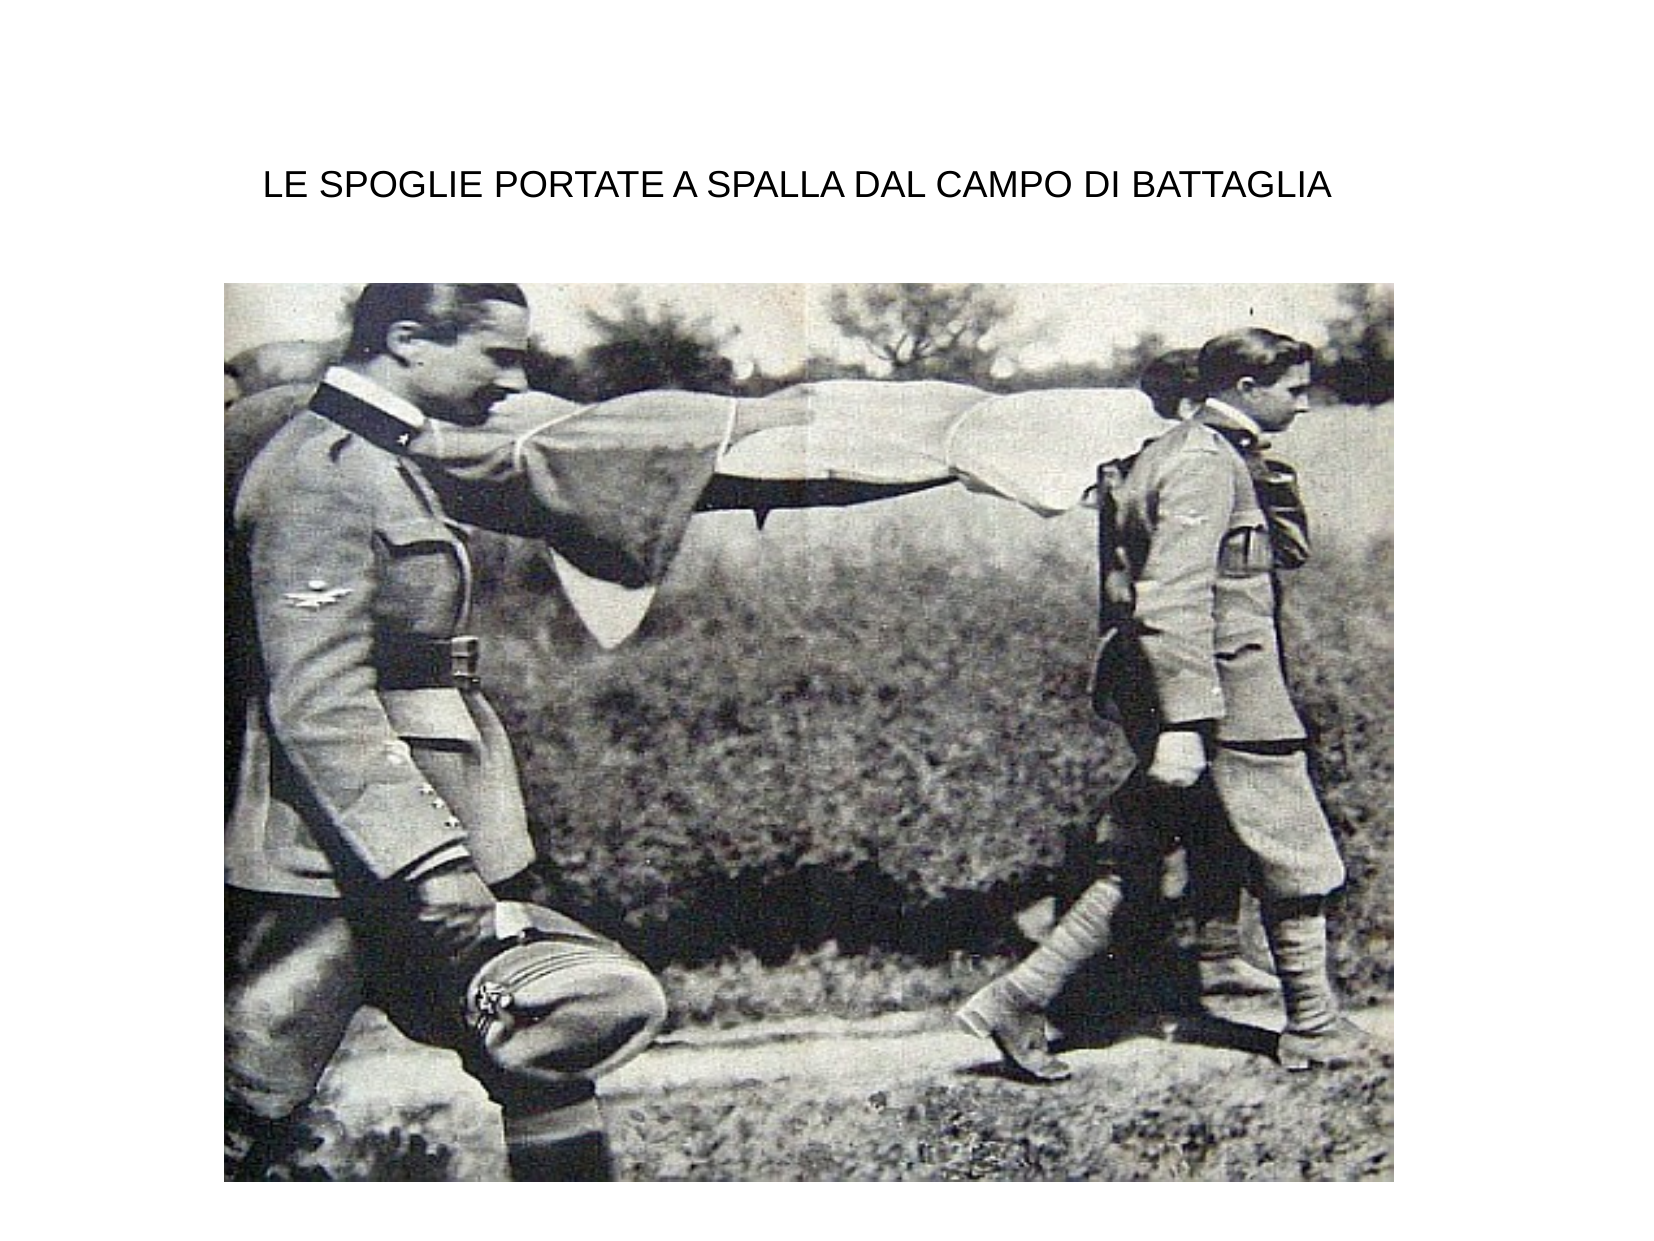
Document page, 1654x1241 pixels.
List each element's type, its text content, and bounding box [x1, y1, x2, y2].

picture [224, 283, 1394, 1182]
text_box LE SPOGLIE PORTATE A SPALLA DAL CAMPO DI BATTAGLIA [248, 156, 1350, 214]
